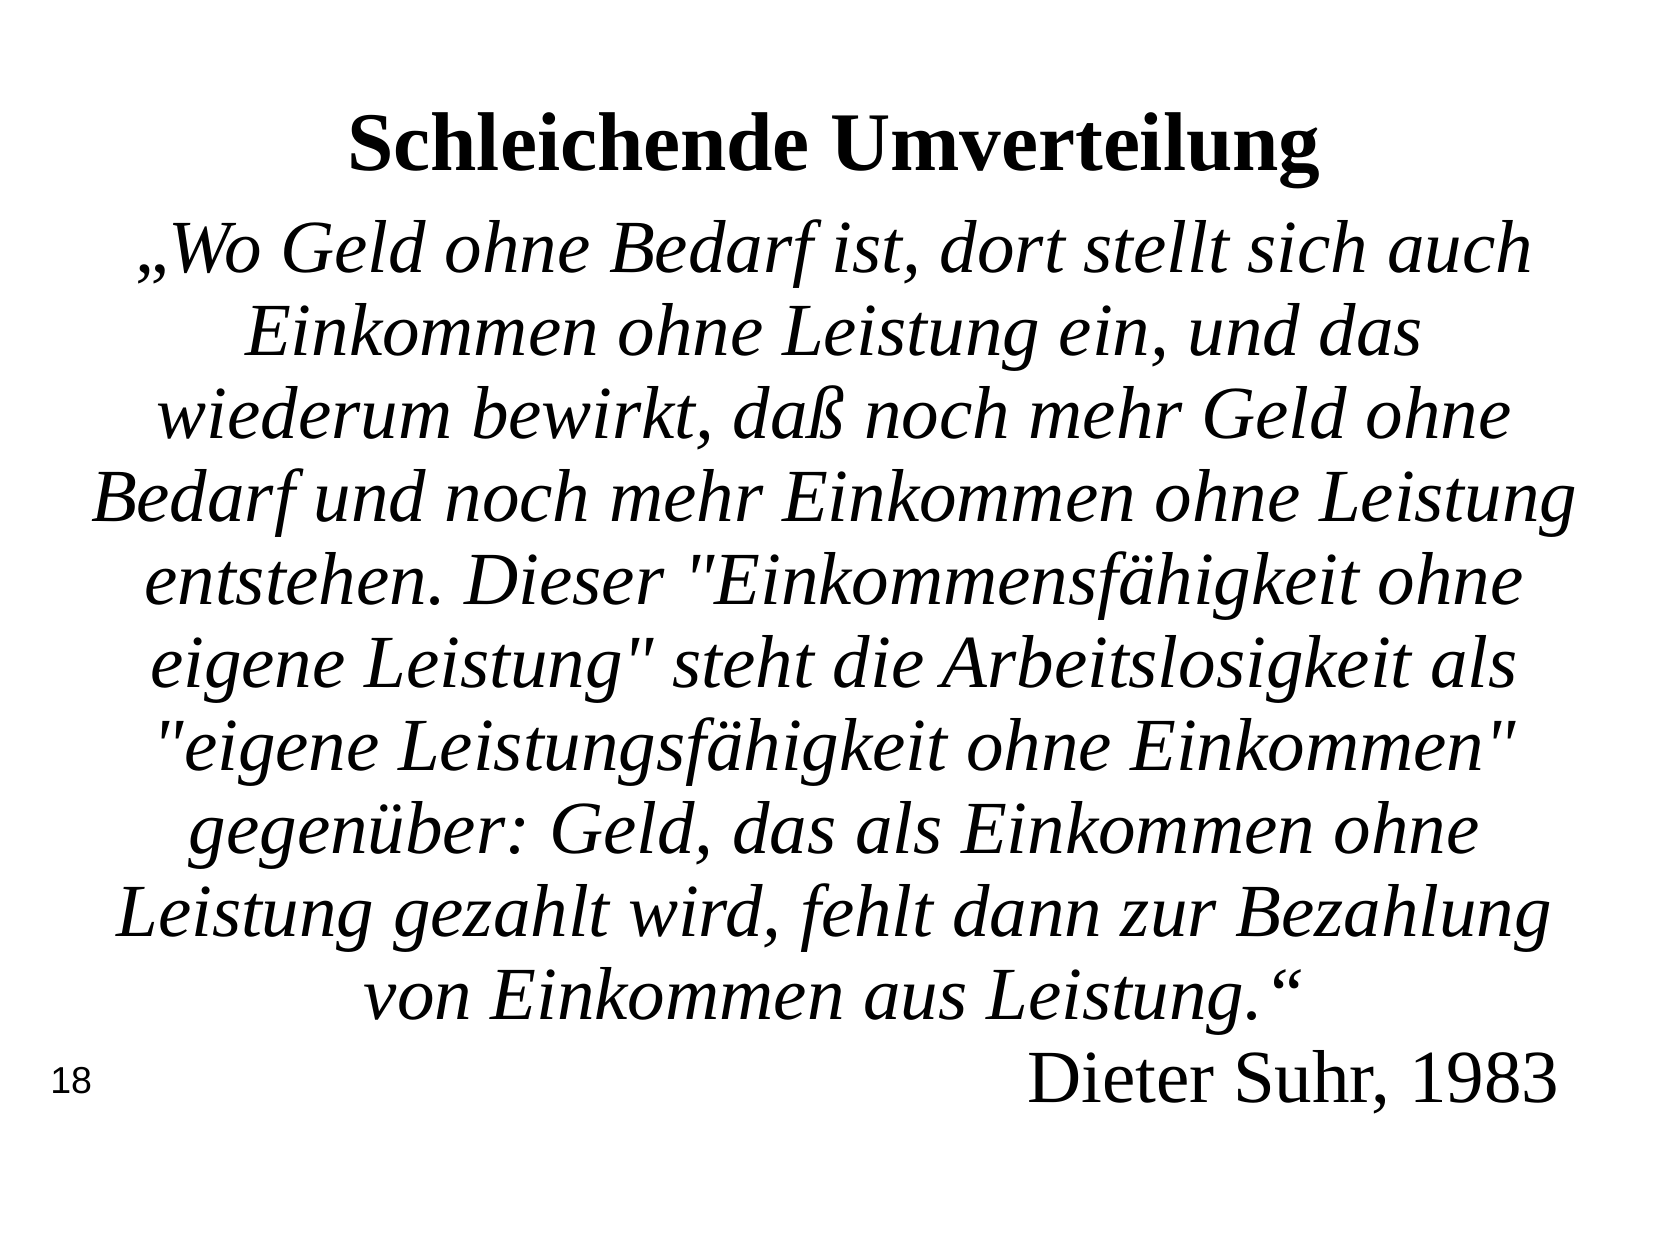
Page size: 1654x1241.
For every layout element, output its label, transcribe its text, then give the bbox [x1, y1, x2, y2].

text_box <Nummer> [35, 1052, 253, 1123]
text_box Schleichende Umverteilung „Wo Geld ohne Bedarf ist, dort stellt sich auch Einkommen ohne Leistung ein, und das wiederum bewirkt, daß noch mehr Geld ohne Bedarf und noch mehr Einkommen ohne Leistung entstehen. Dieser "Einkommensfähigkeit ohne eigene Leistung" steht die Arbeitslosigkeit als "eigene Leistungsfähigkeit ohne Einkommen" gegenüber: Geld, das als Einkommen ohne Leistung gezahlt wird, fehlt dann zur Bezahlung von Einkommen aus Leistung.“ Dieter Suhr, 1983 [76, 88, 1595, 1127]
